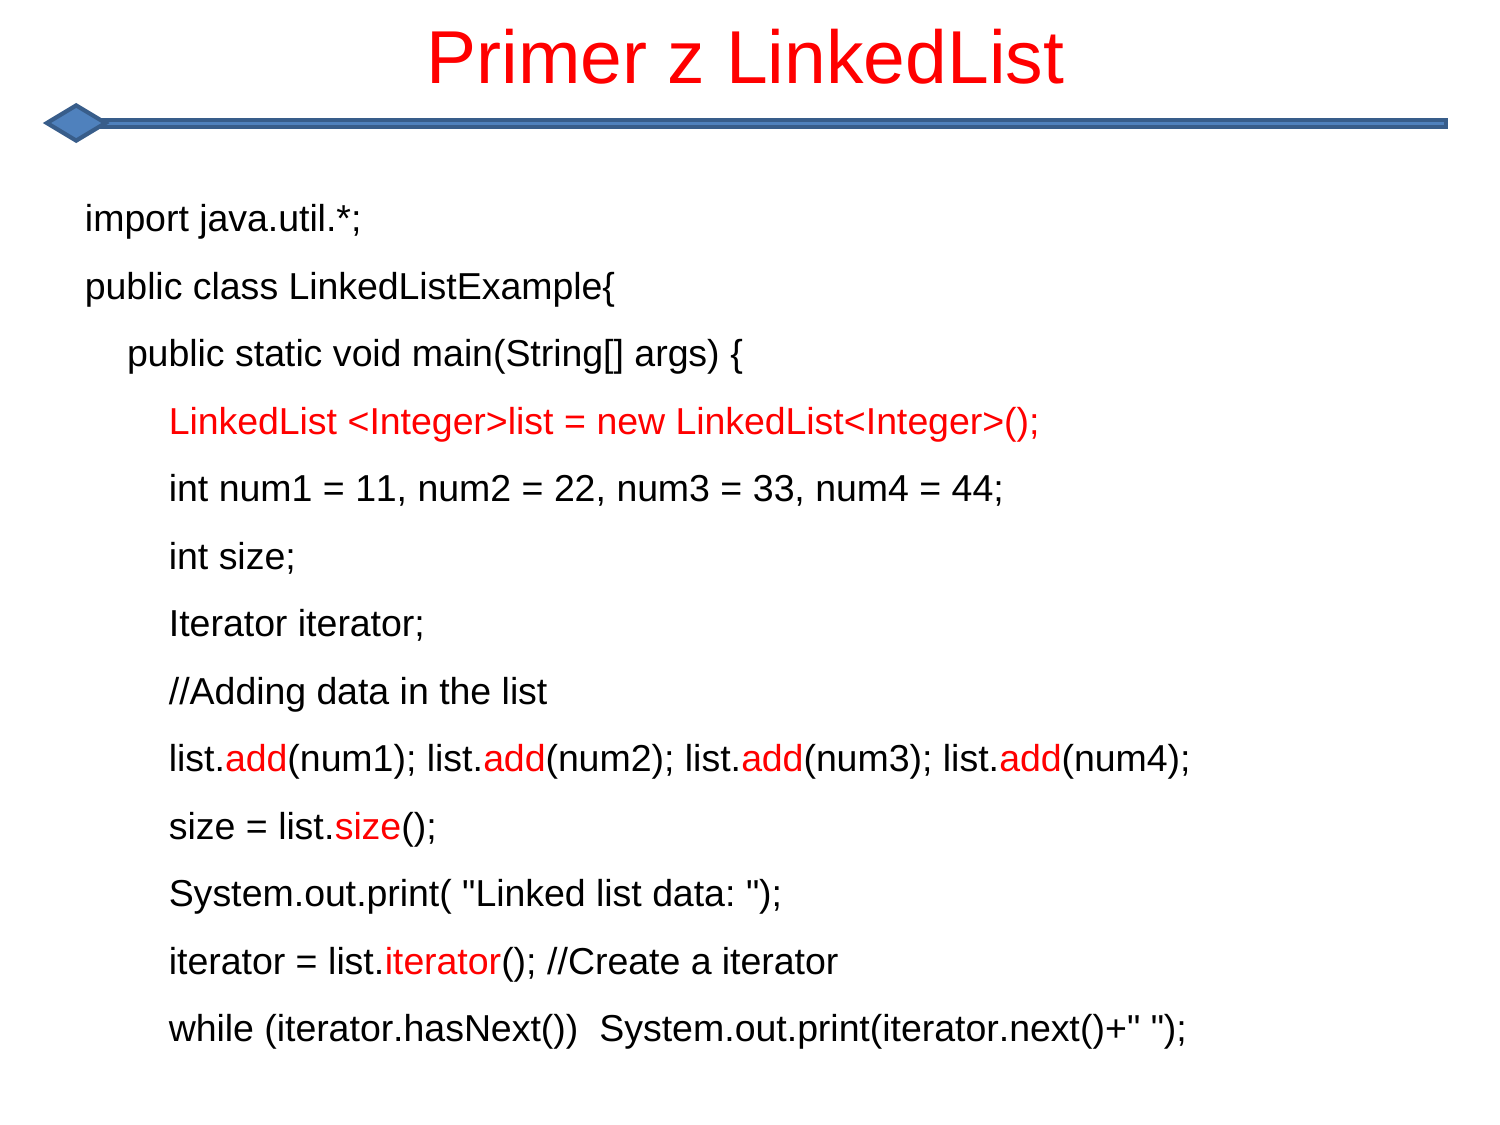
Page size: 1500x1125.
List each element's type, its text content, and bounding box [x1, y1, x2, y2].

text_box import java.util.*; public class LinkedListExample{ public static void main(String[] args) { LinkedList <Integer>list = new LinkedList<Integer>(); int num1 = 11, num2 = 22, num3 = 33, num4 = 44; int size; Iterator iterator; //Adding data in the list list.add(num1); list.add(num2); list.add(num3); list.add(num4); size = list.size(); System.out.print( "Linked list data: "); iterator = list.iterator(); //Create a iterator while (iterator.hasNext()) System.out.print(iterator.next()+" "); [70, 163, 1454, 1125]
title Primer z LinkedList [70, 0, 1421, 108]
